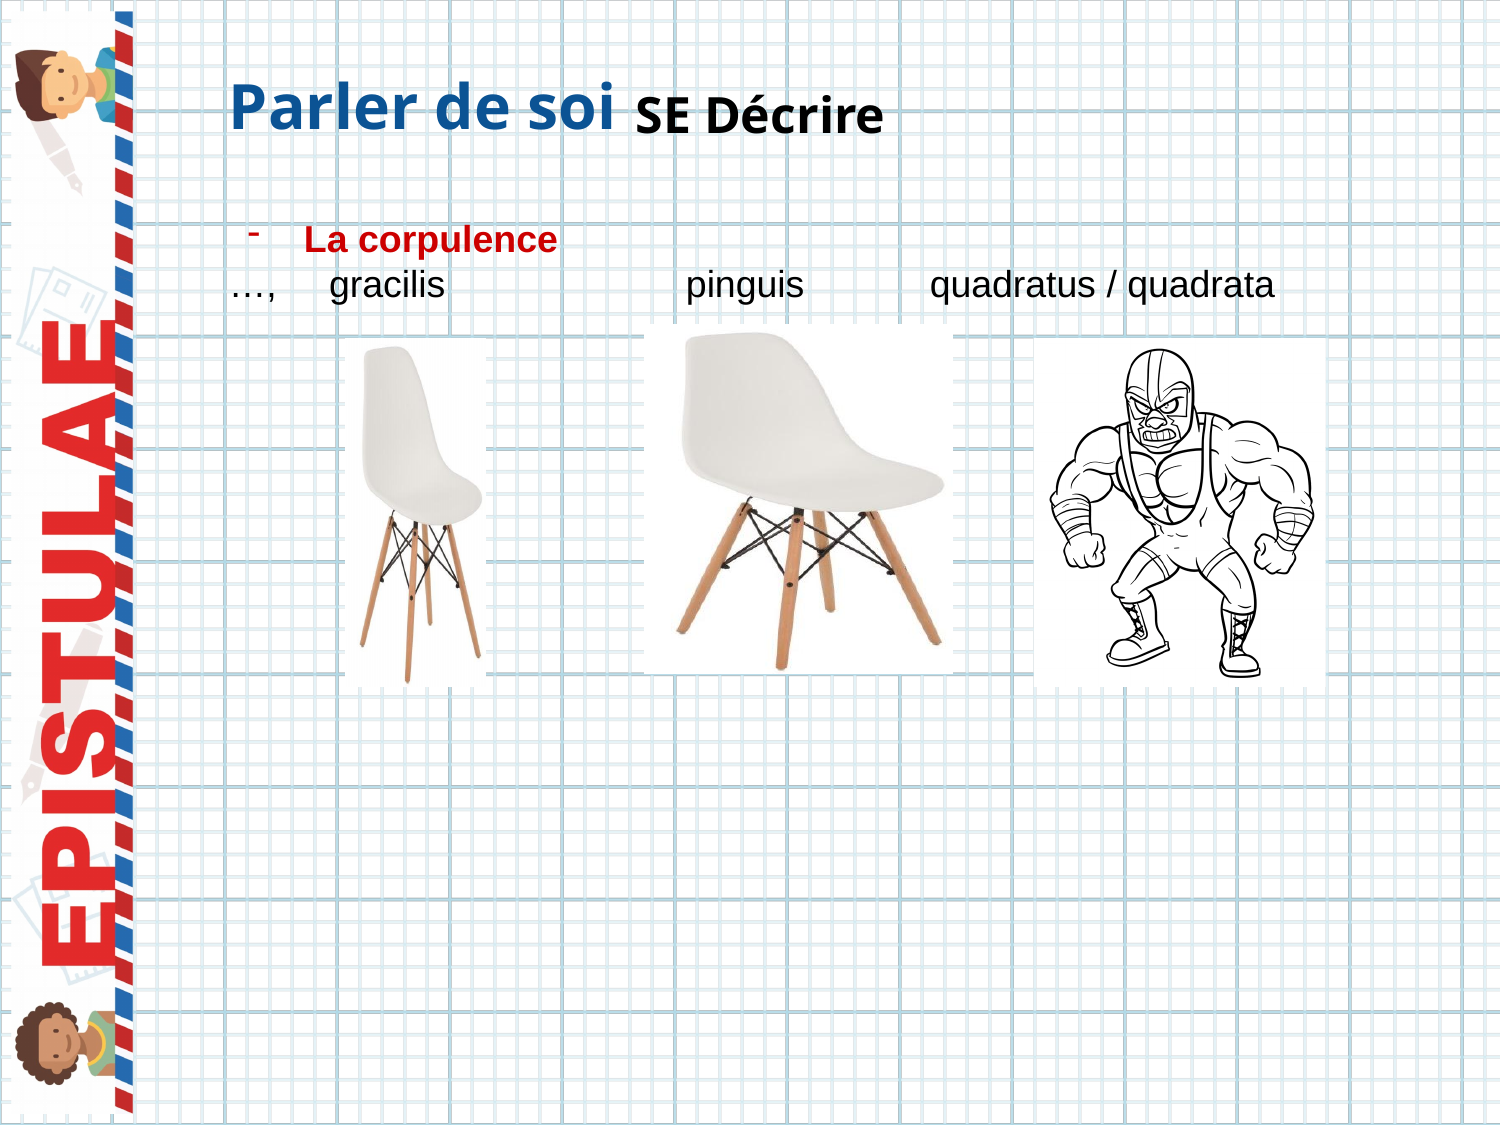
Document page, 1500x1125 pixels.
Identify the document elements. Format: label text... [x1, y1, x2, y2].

picture [0, 0, 1500, 1125]
text_box SE Décrire [620, 68, 1500, 216]
text_box La corpulence …, gracilis pinguis quadratus / quadrata [214, 199, 1411, 611]
text_box Parler de soi [213, 51, 1110, 200]
